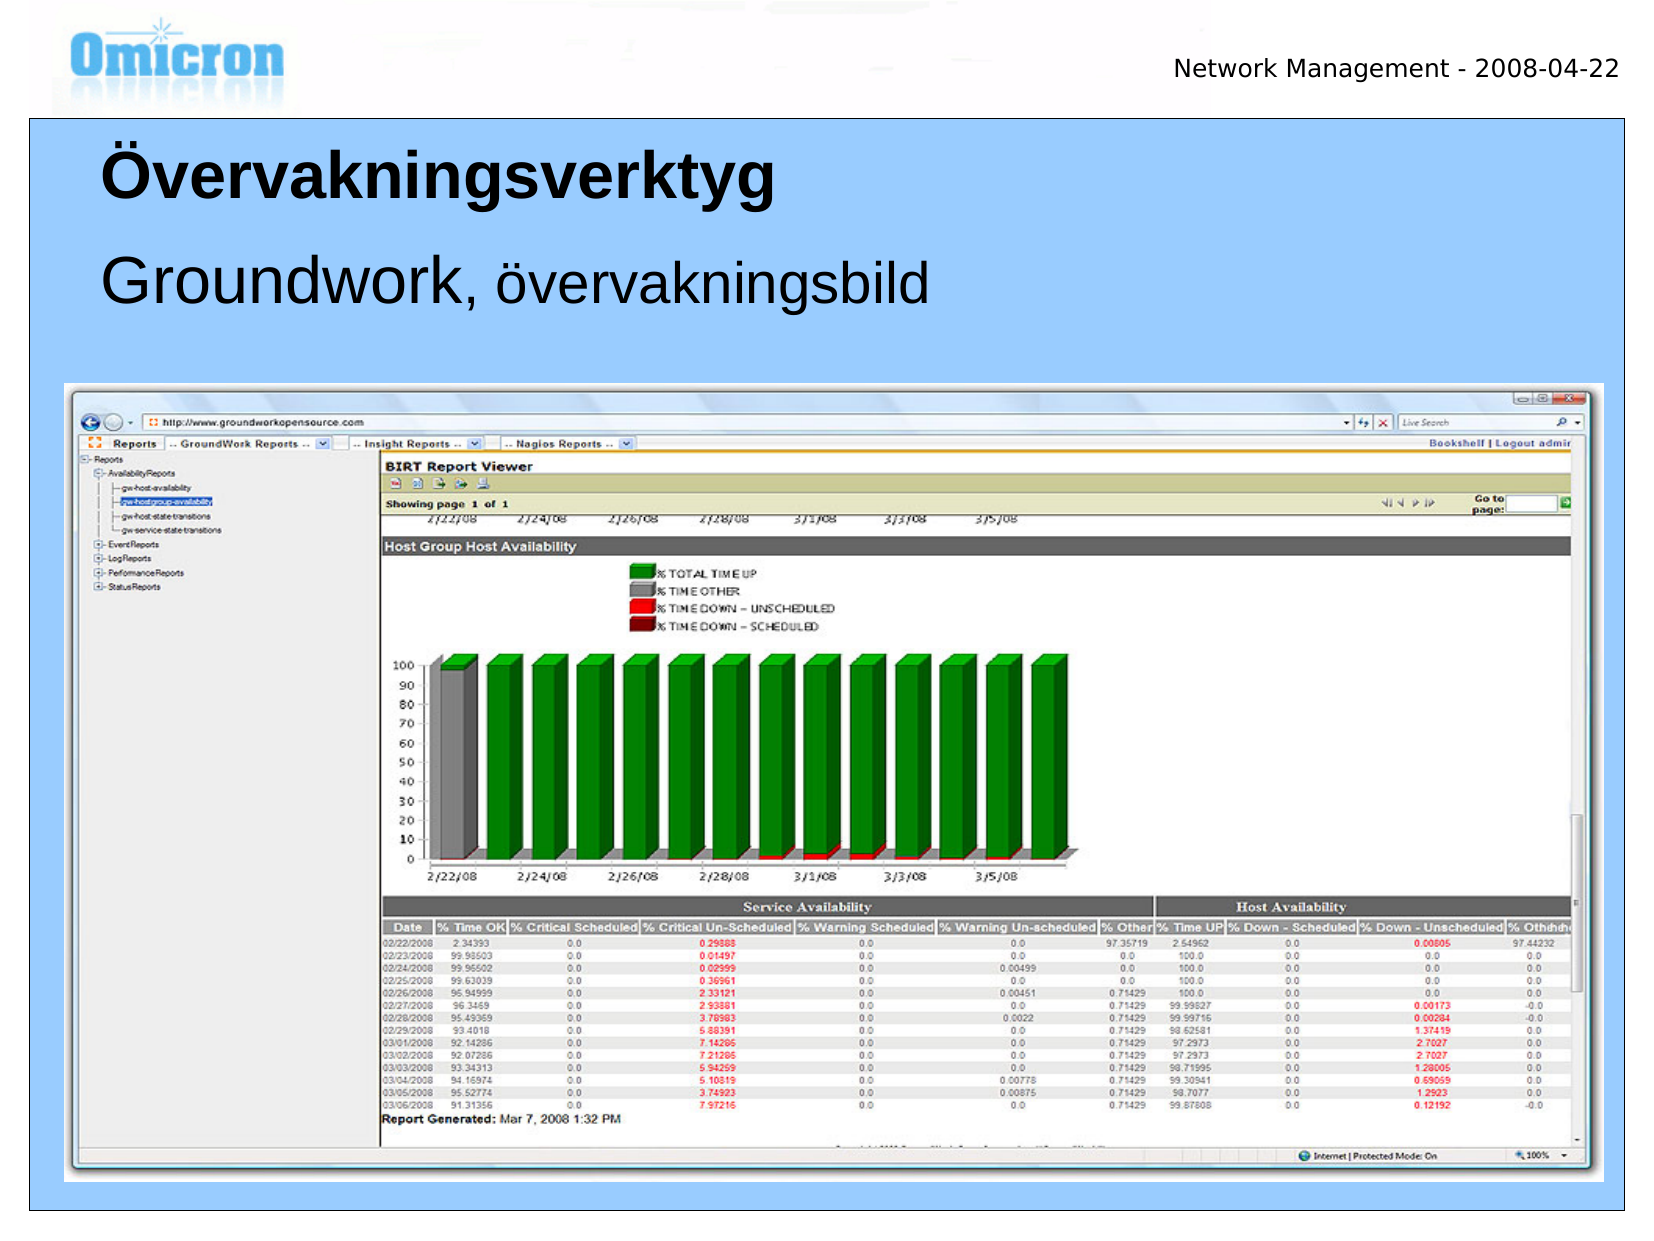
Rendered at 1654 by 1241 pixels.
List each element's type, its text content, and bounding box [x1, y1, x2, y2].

picture [29, 0, 1211, 118]
list Övervakningsverktyg Groundwork, övervakningsbild [82, 138, 1571, 383]
picture [64, 383, 1604, 1182]
text_box Network Management - 2008-04-22 [1158, 46, 1636, 91]
text_box [29, 118, 1625, 1211]
